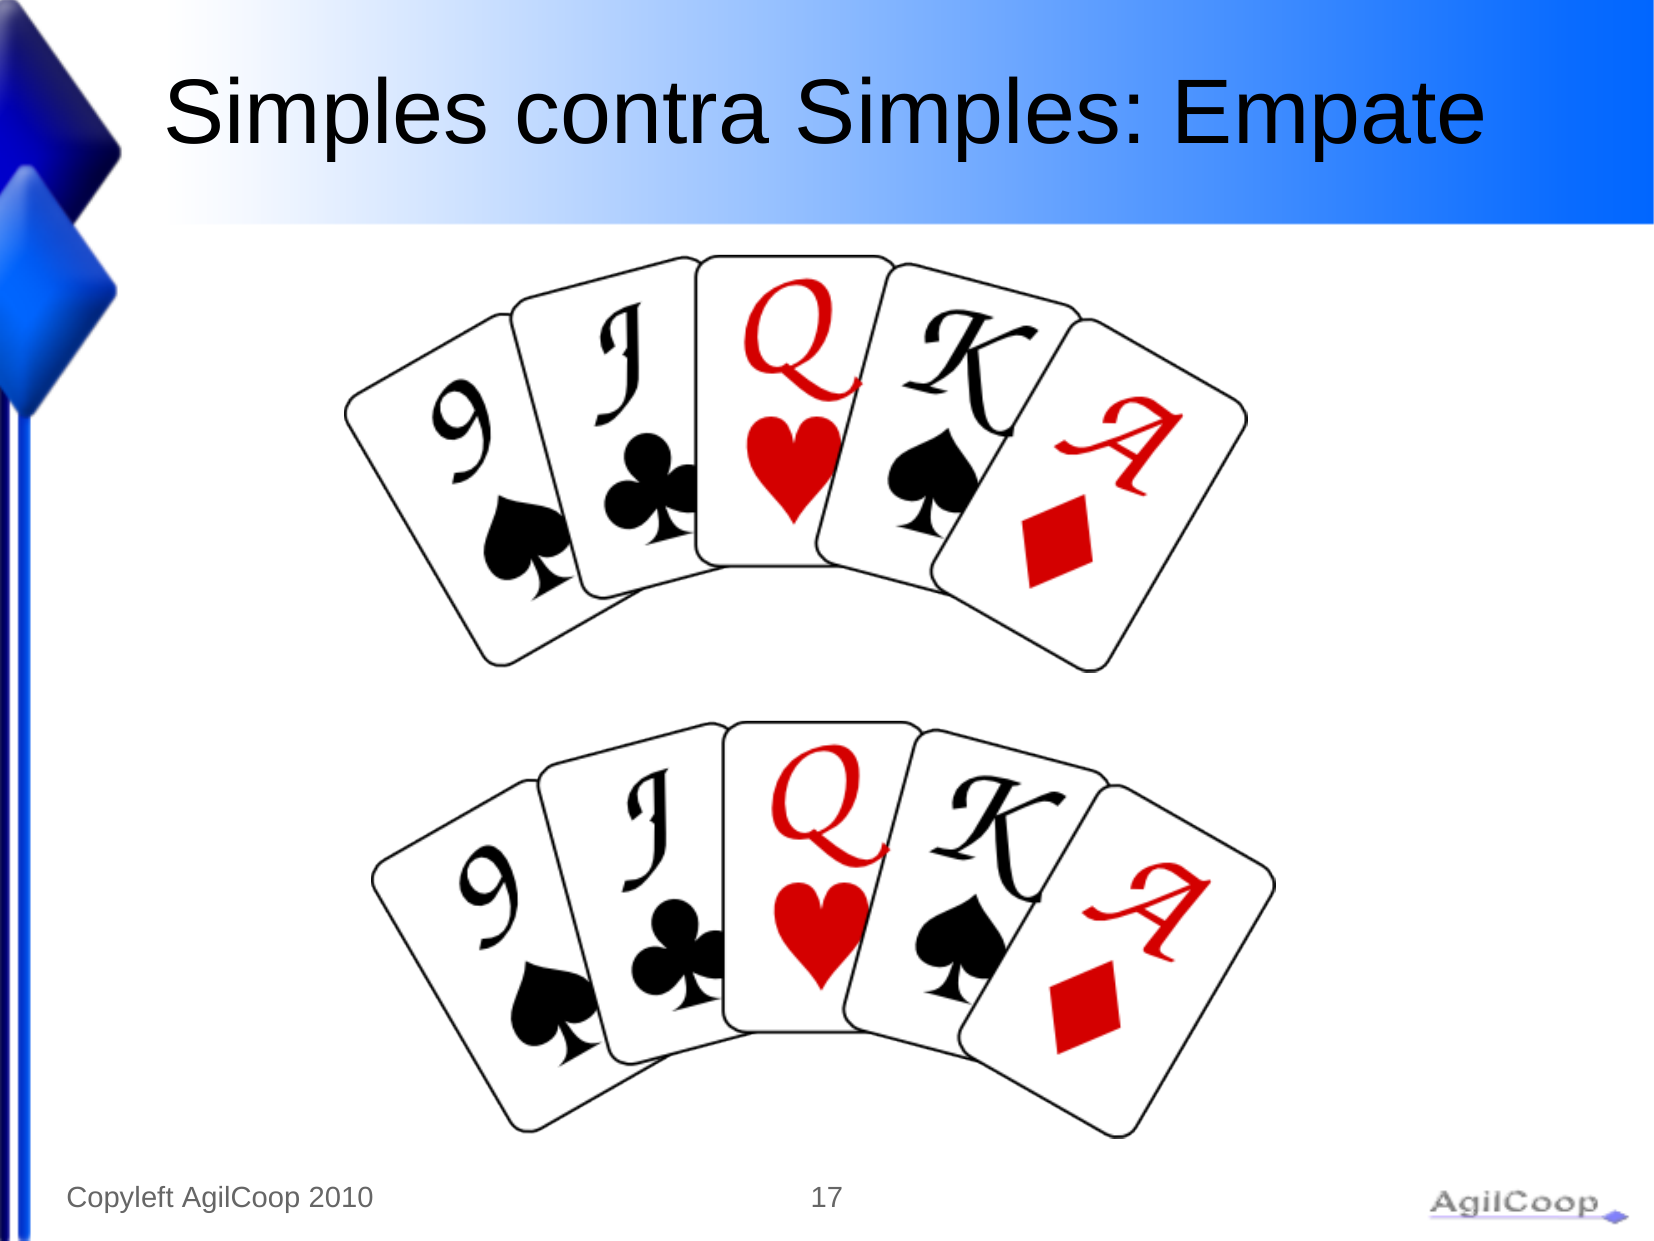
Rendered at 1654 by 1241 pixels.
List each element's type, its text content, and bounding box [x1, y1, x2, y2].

title Simples contra Simples: Empate [82, 8, 1571, 216]
picture [0, 0, 1654, 1241]
